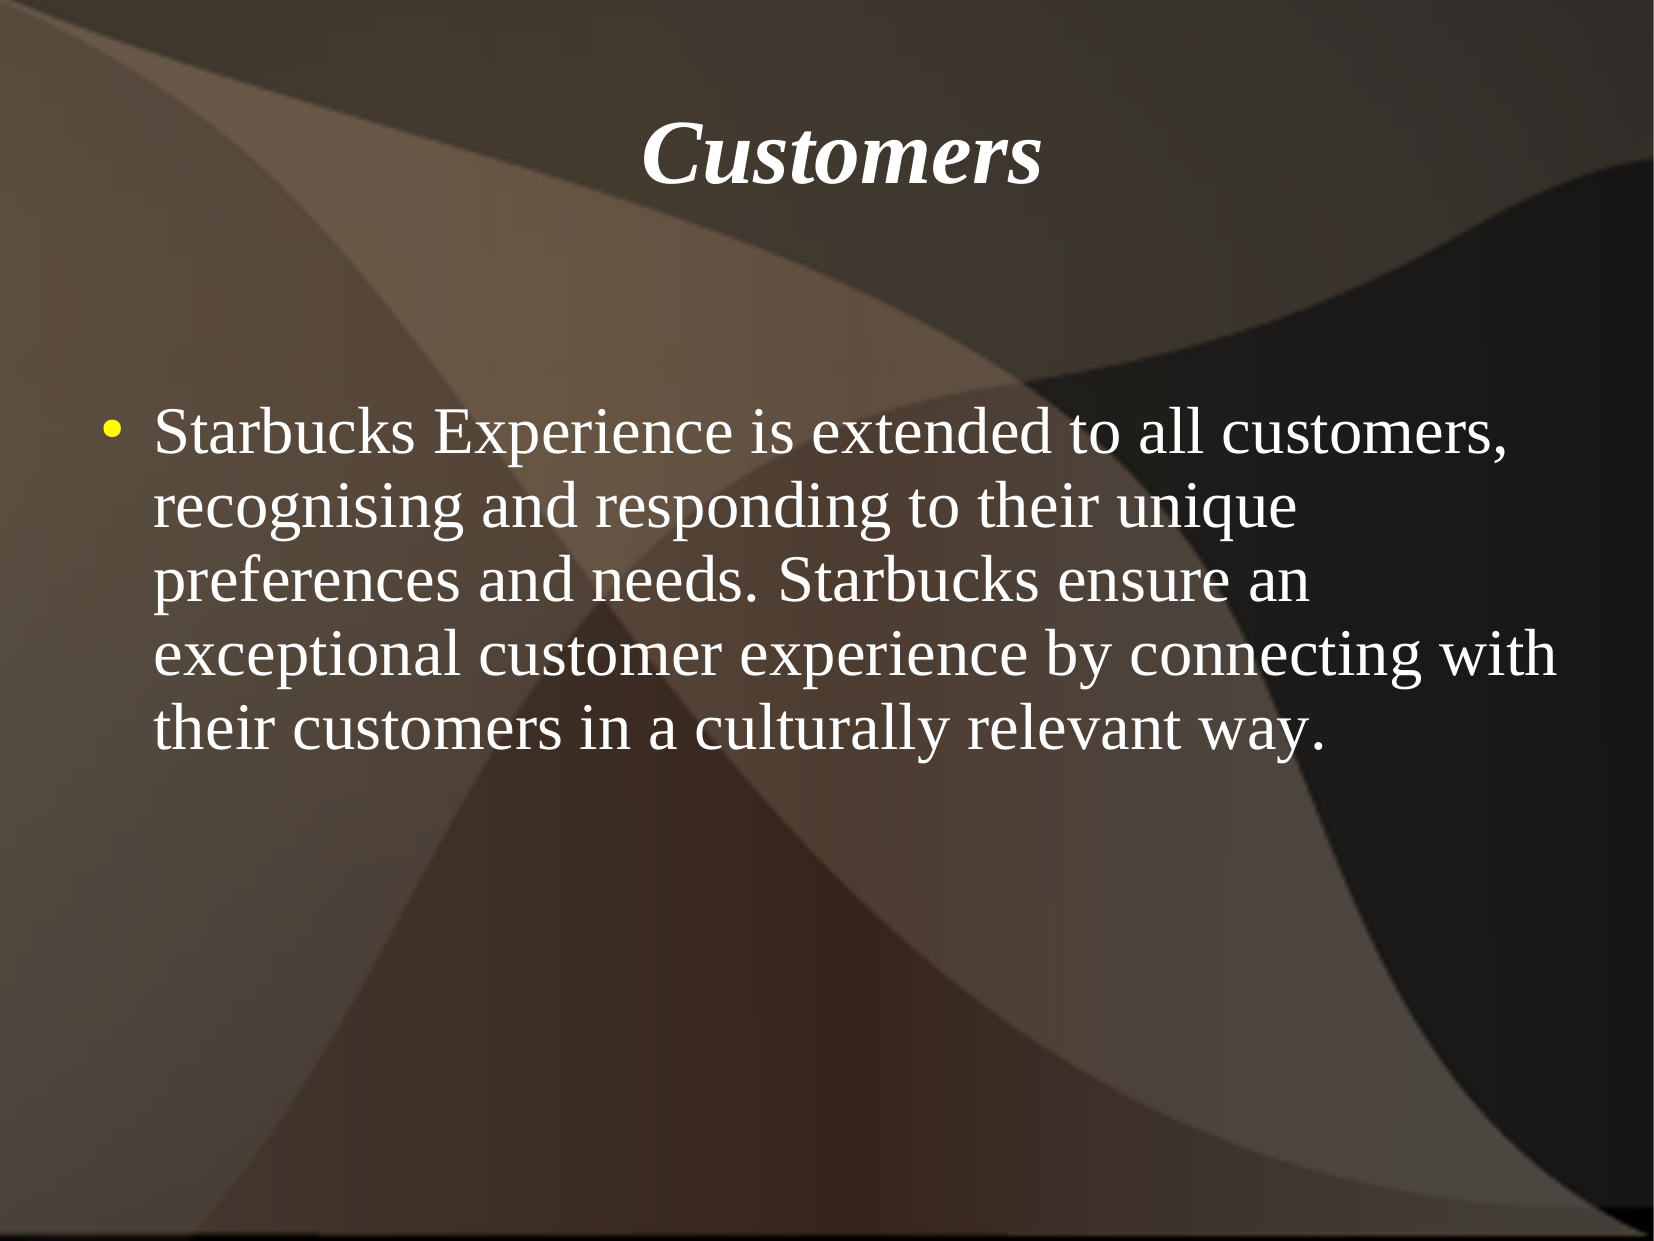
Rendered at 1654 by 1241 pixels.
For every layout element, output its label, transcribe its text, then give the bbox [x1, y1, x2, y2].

title Customers [82, 49, 1571, 257]
list Starbucks Experience is extended to all customers, recognising and responding to their unique preferences and needs. Starbucks ensure an exceptional customer experience by connecting with their customers in a culturally relevant way. [82, 290, 1571, 1109]
picture [0, 0, 1654, 1241]
